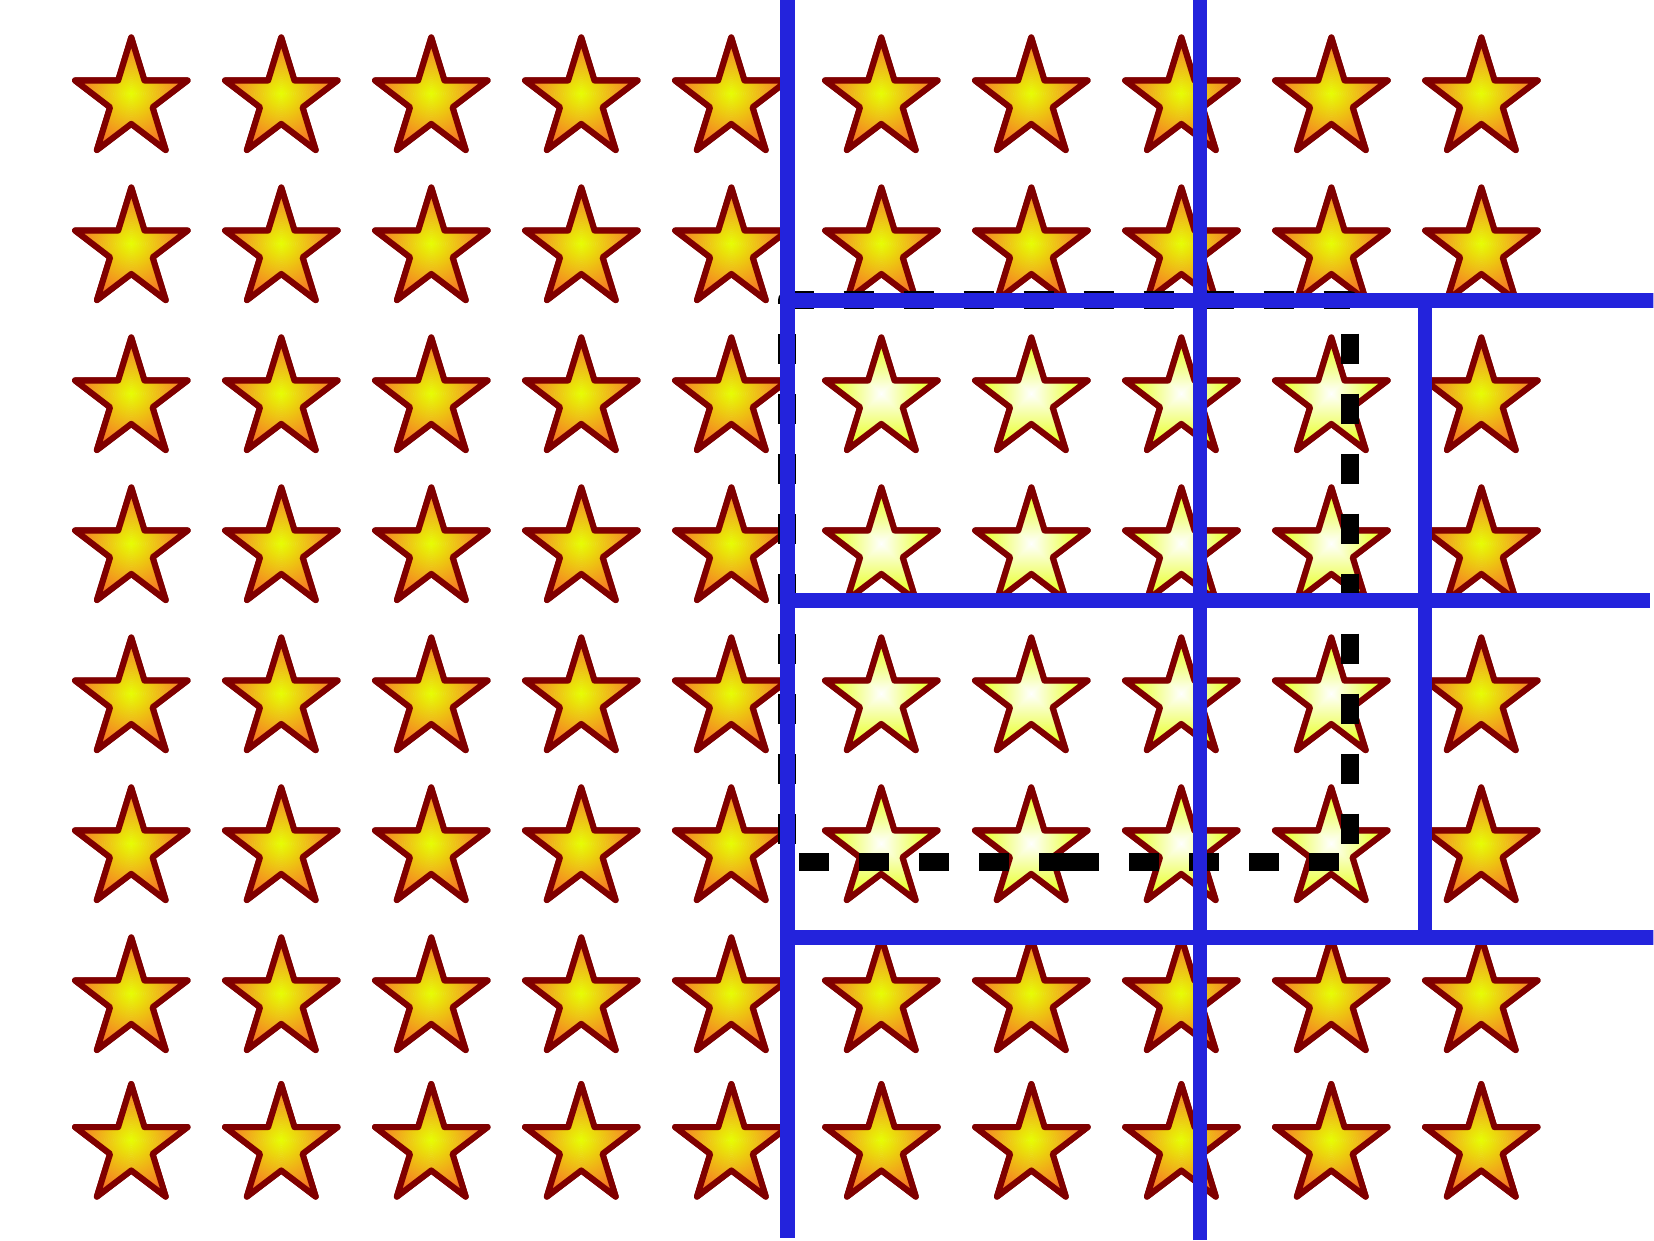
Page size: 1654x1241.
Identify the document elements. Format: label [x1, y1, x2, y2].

text_box [675, 487, 778, 601]
text_box [1432, 487, 1538, 593]
text_box [675, 1084, 780, 1197]
text_box [974, 787, 1088, 901]
text_box [225, 637, 338, 751]
text_box [1275, 337, 1388, 451]
text_box [675, 937, 780, 1051]
text_box [525, 937, 638, 1051]
text_box [1207, 530, 1238, 554]
text_box [1207, 271, 1214, 291]
text_box [1432, 337, 1538, 451]
text_box [975, 1084, 1088, 1197]
text_box [1359, 577, 1364, 593]
text_box [525, 487, 638, 601]
text_box [1275, 487, 1388, 593]
text_box [525, 187, 638, 301]
text_box [975, 37, 1088, 151]
text_box [1125, 187, 1193, 291]
text_box [1125, 487, 1193, 593]
text_box [1425, 945, 1538, 1051]
text_box [1207, 1127, 1238, 1151]
text_box [975, 187, 1088, 293]
text_box [224, 787, 338, 901]
text_box [75, 1084, 188, 1197]
text_box [675, 187, 780, 301]
text_box [975, 487, 1088, 593]
text_box [1432, 787, 1538, 901]
text_box [825, 337, 938, 451]
text_box [1125, 37, 1193, 151]
text_box [1275, 945, 1388, 1051]
text_box [75, 37, 188, 151]
text_box [1207, 421, 1216, 451]
text_box [1207, 1167, 1216, 1197]
text_box [825, 37, 938, 151]
text_box [75, 337, 188, 451]
text_box [225, 487, 338, 601]
text_box [524, 787, 638, 901]
text_box [1207, 871, 1216, 901]
text_box [375, 637, 488, 751]
text_box [375, 37, 488, 151]
text_box [1207, 830, 1238, 853]
text_box [825, 187, 938, 291]
text_box [1425, 37, 1538, 151]
text_box [1125, 945, 1193, 1051]
text_box [1207, 980, 1238, 1004]
text_box [1275, 37, 1388, 151]
text_box [74, 787, 188, 901]
text_box [525, 37, 638, 151]
text_box [1207, 121, 1216, 151]
text_box [1425, 187, 1538, 293]
text_box [824, 787, 938, 901]
text_box [225, 937, 338, 1051]
text_box [1207, 1021, 1216, 1051]
text_box [675, 337, 780, 451]
text_box [1125, 1084, 1193, 1197]
text_box [375, 337, 488, 451]
text_box [975, 337, 1088, 451]
text_box [1207, 230, 1238, 255]
text_box [1275, 1084, 1388, 1197]
text_box [374, 787, 488, 901]
text_box [1432, 637, 1538, 751]
text_box [375, 187, 488, 301]
text_box [525, 337, 638, 451]
text_box [375, 1084, 488, 1197]
text_box [225, 1084, 338, 1197]
text_box [1274, 787, 1388, 901]
text_box [225, 187, 338, 301]
text_box [525, 1084, 638, 1197]
text_box [75, 637, 188, 751]
text_box [1275, 637, 1388, 751]
text_box [825, 637, 938, 751]
text_box [375, 487, 488, 601]
text_box [75, 187, 188, 301]
text_box [1125, 337, 1193, 451]
text_box [375, 937, 488, 1051]
text_box [1425, 1084, 1538, 1197]
text_box [675, 637, 780, 751]
text_box [525, 637, 638, 751]
text_box [1275, 187, 1388, 293]
text_box [1207, 721, 1216, 751]
text_box [675, 37, 780, 151]
text_box [1124, 787, 1193, 901]
text_box [1207, 571, 1214, 593]
text_box [1207, 80, 1238, 104]
text_box [975, 945, 1088, 1051]
text_box [825, 945, 938, 1051]
text_box [1125, 637, 1193, 751]
text_box [825, 487, 938, 593]
text_box [75, 487, 188, 601]
text_box [975, 637, 1088, 751]
text_box [1207, 680, 1238, 704]
text_box [1207, 380, 1238, 404]
text_box [225, 337, 338, 451]
text_box [75, 937, 188, 1051]
text_box [674, 787, 778, 901]
text_box [225, 37, 338, 151]
text_box [825, 1084, 938, 1197]
